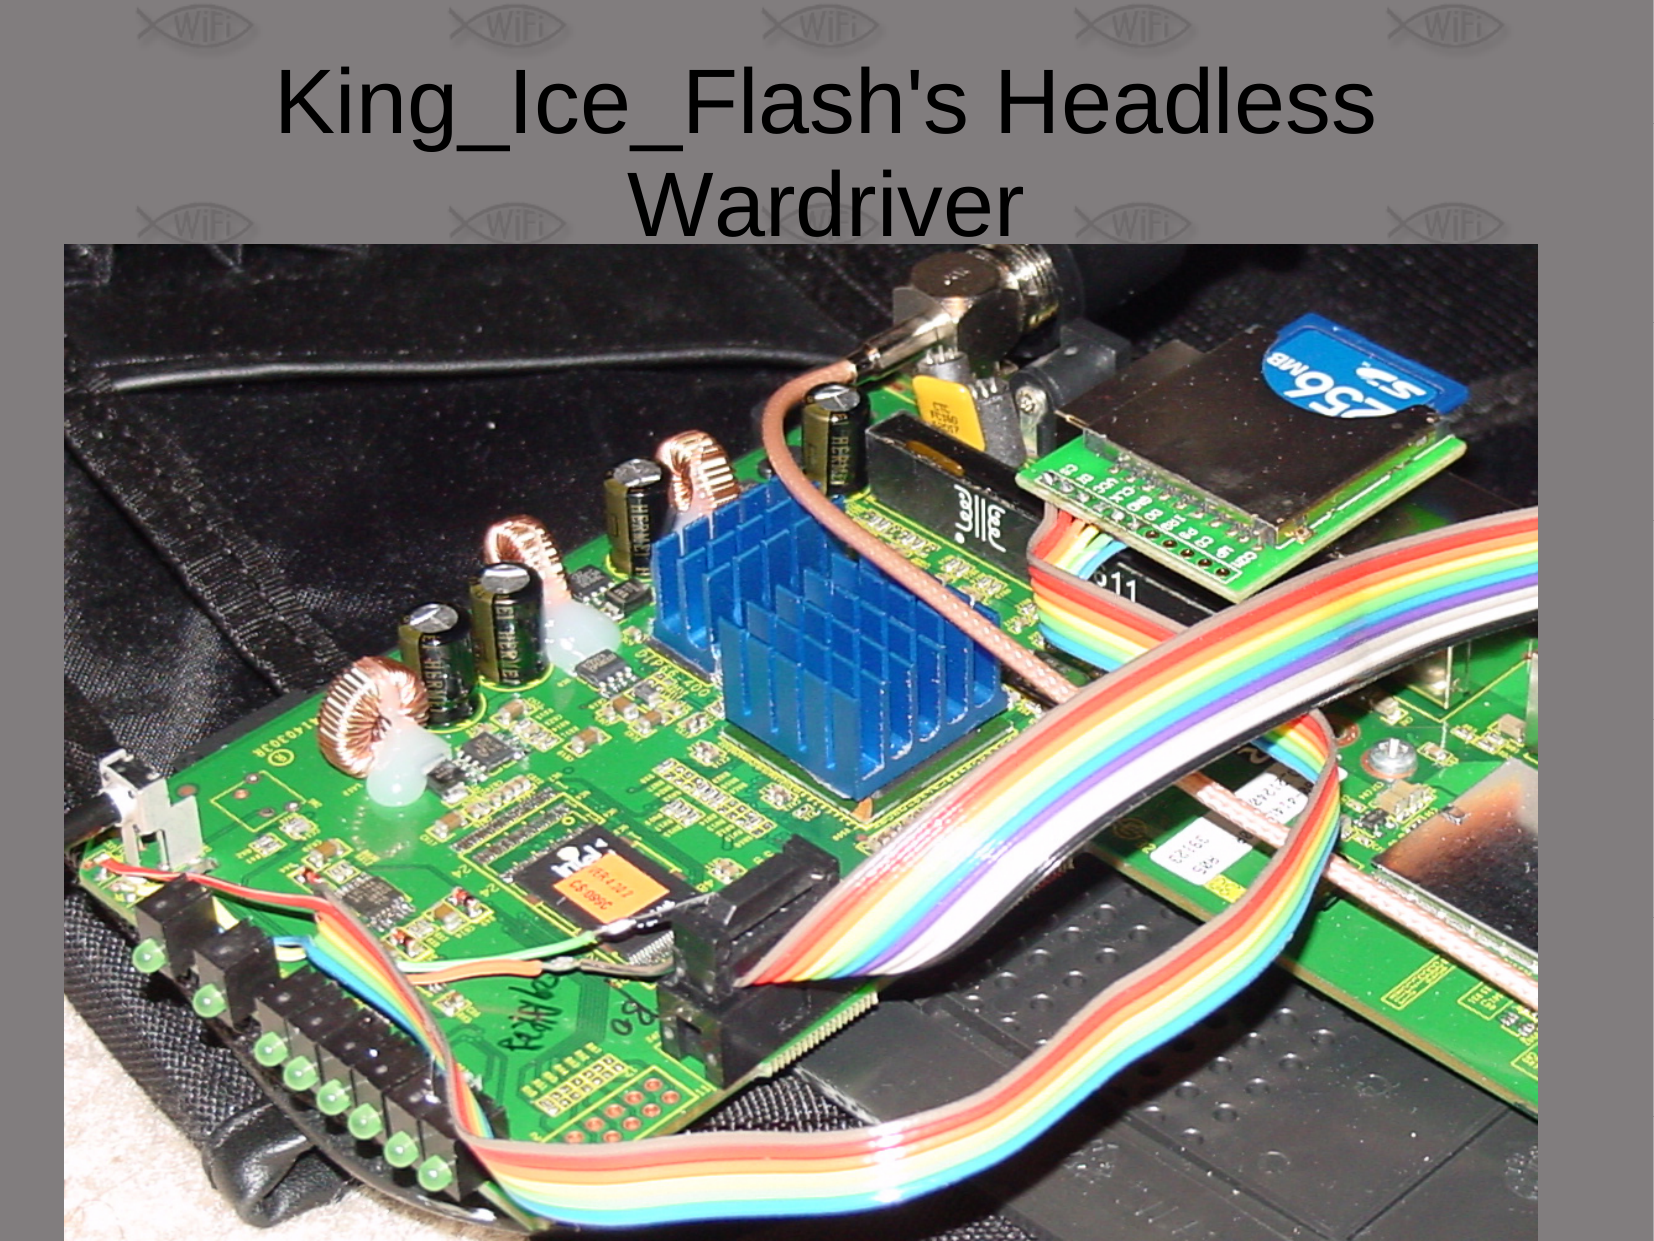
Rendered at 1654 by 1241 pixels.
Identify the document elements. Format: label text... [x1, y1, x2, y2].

picture [0, 0, 1654, 1241]
title King_Ice_Flash's Headless Wardriver [82, 49, 1571, 257]
